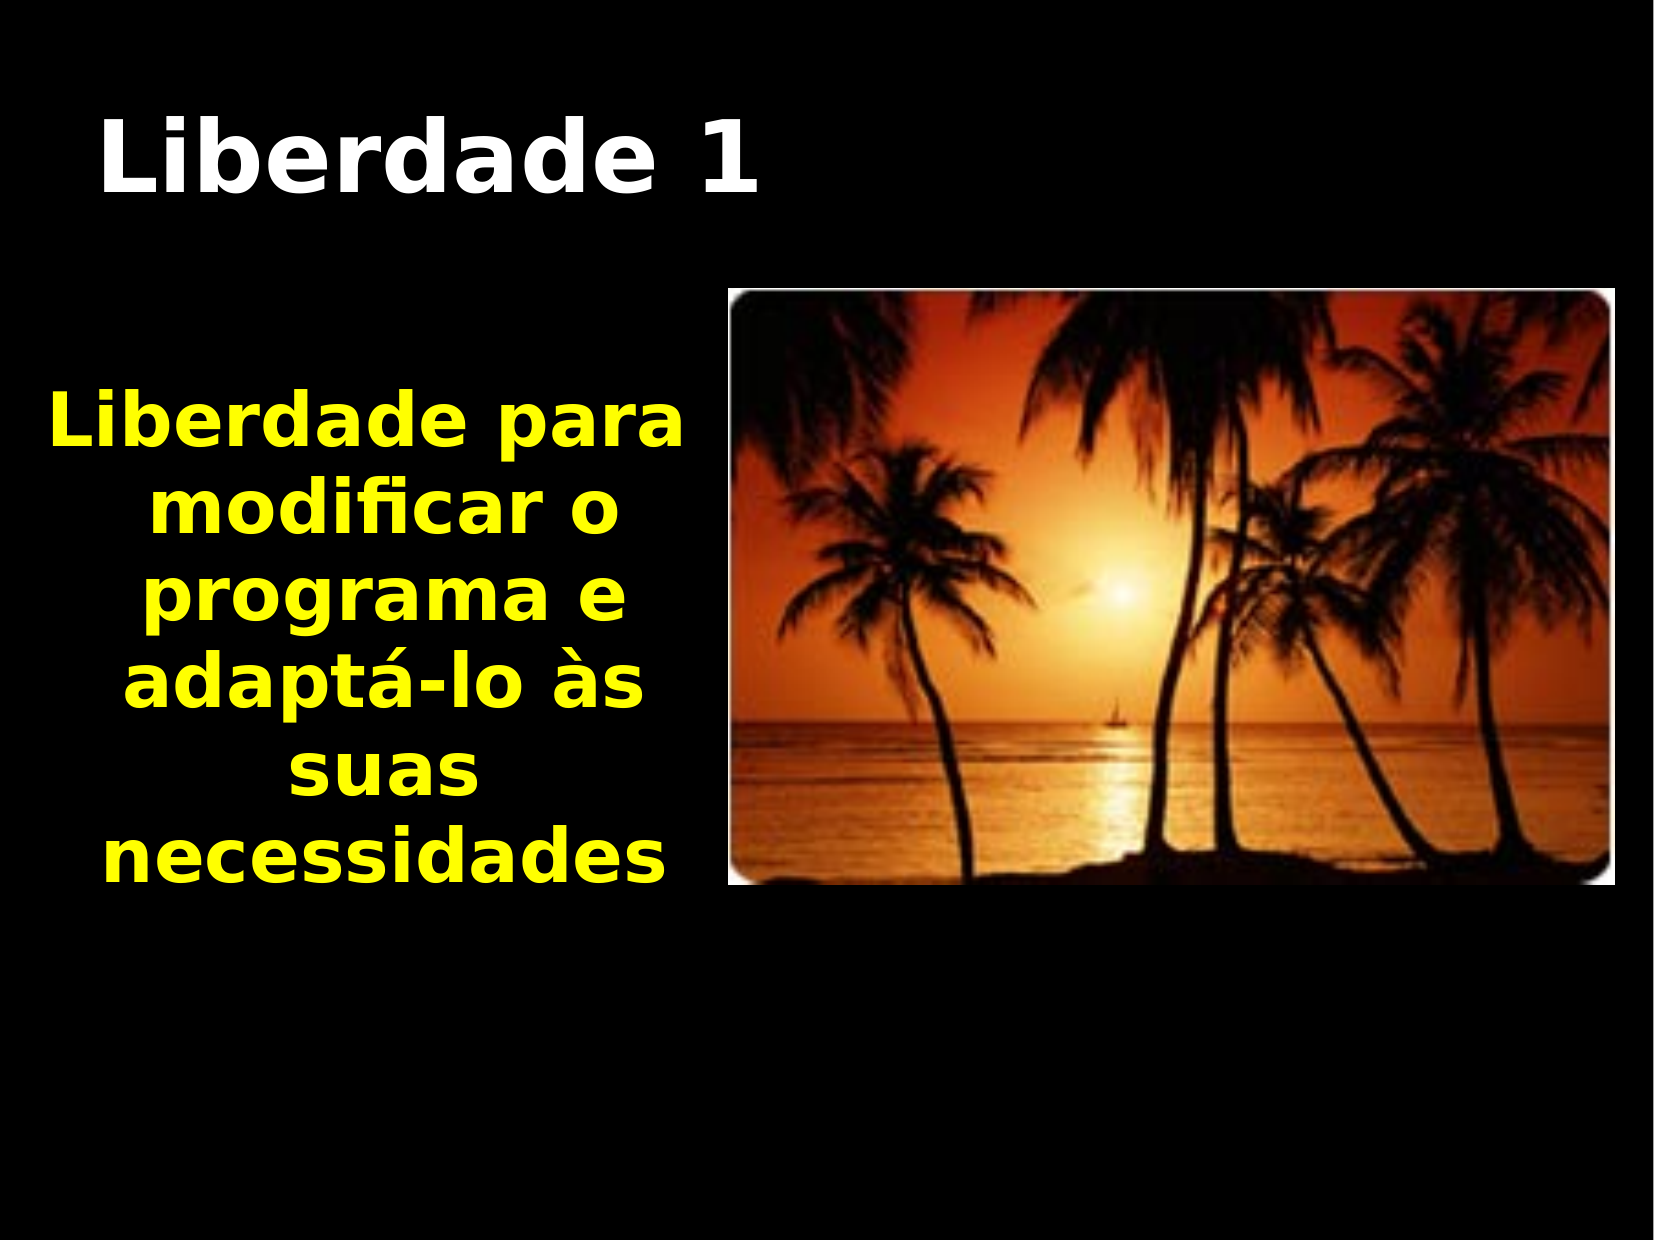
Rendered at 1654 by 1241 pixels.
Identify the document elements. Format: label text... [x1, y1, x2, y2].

picture [728, 288, 1615, 885]
text_box Liberdade para modificar o programa e adaptá-lo às suas necessidades [0, 272, 699, 1005]
text_box Liberdade 1 [44, 28, 779, 288]
